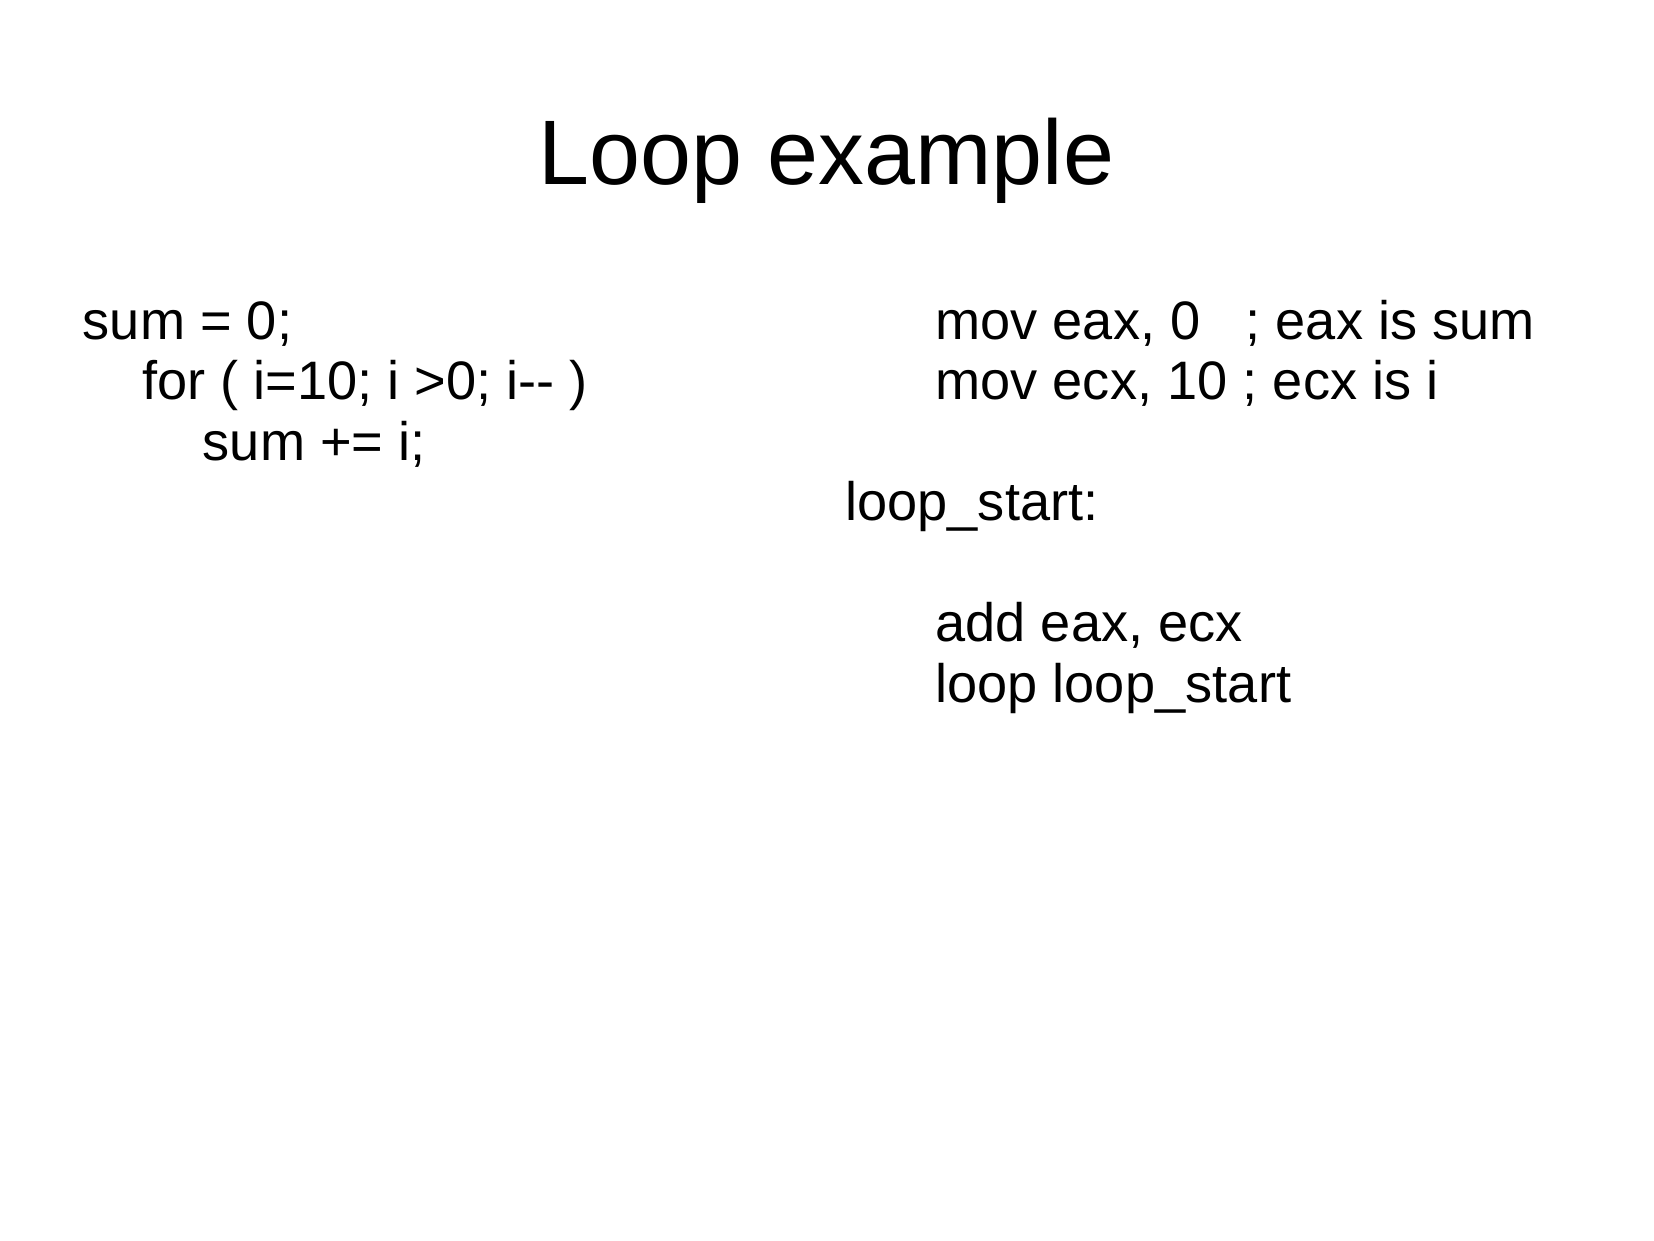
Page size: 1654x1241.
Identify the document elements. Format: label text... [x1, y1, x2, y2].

title Loop example [82, 49, 1571, 257]
list mov eax, 0 ; eax is sum mov ecx, 10 ; ecx is i loop_start: add eax, ecx loop loop_start [845, 290, 1572, 1109]
list sum = 0; for ( i=10; i >0; i-- ) sum += i; [82, 290, 809, 1109]
